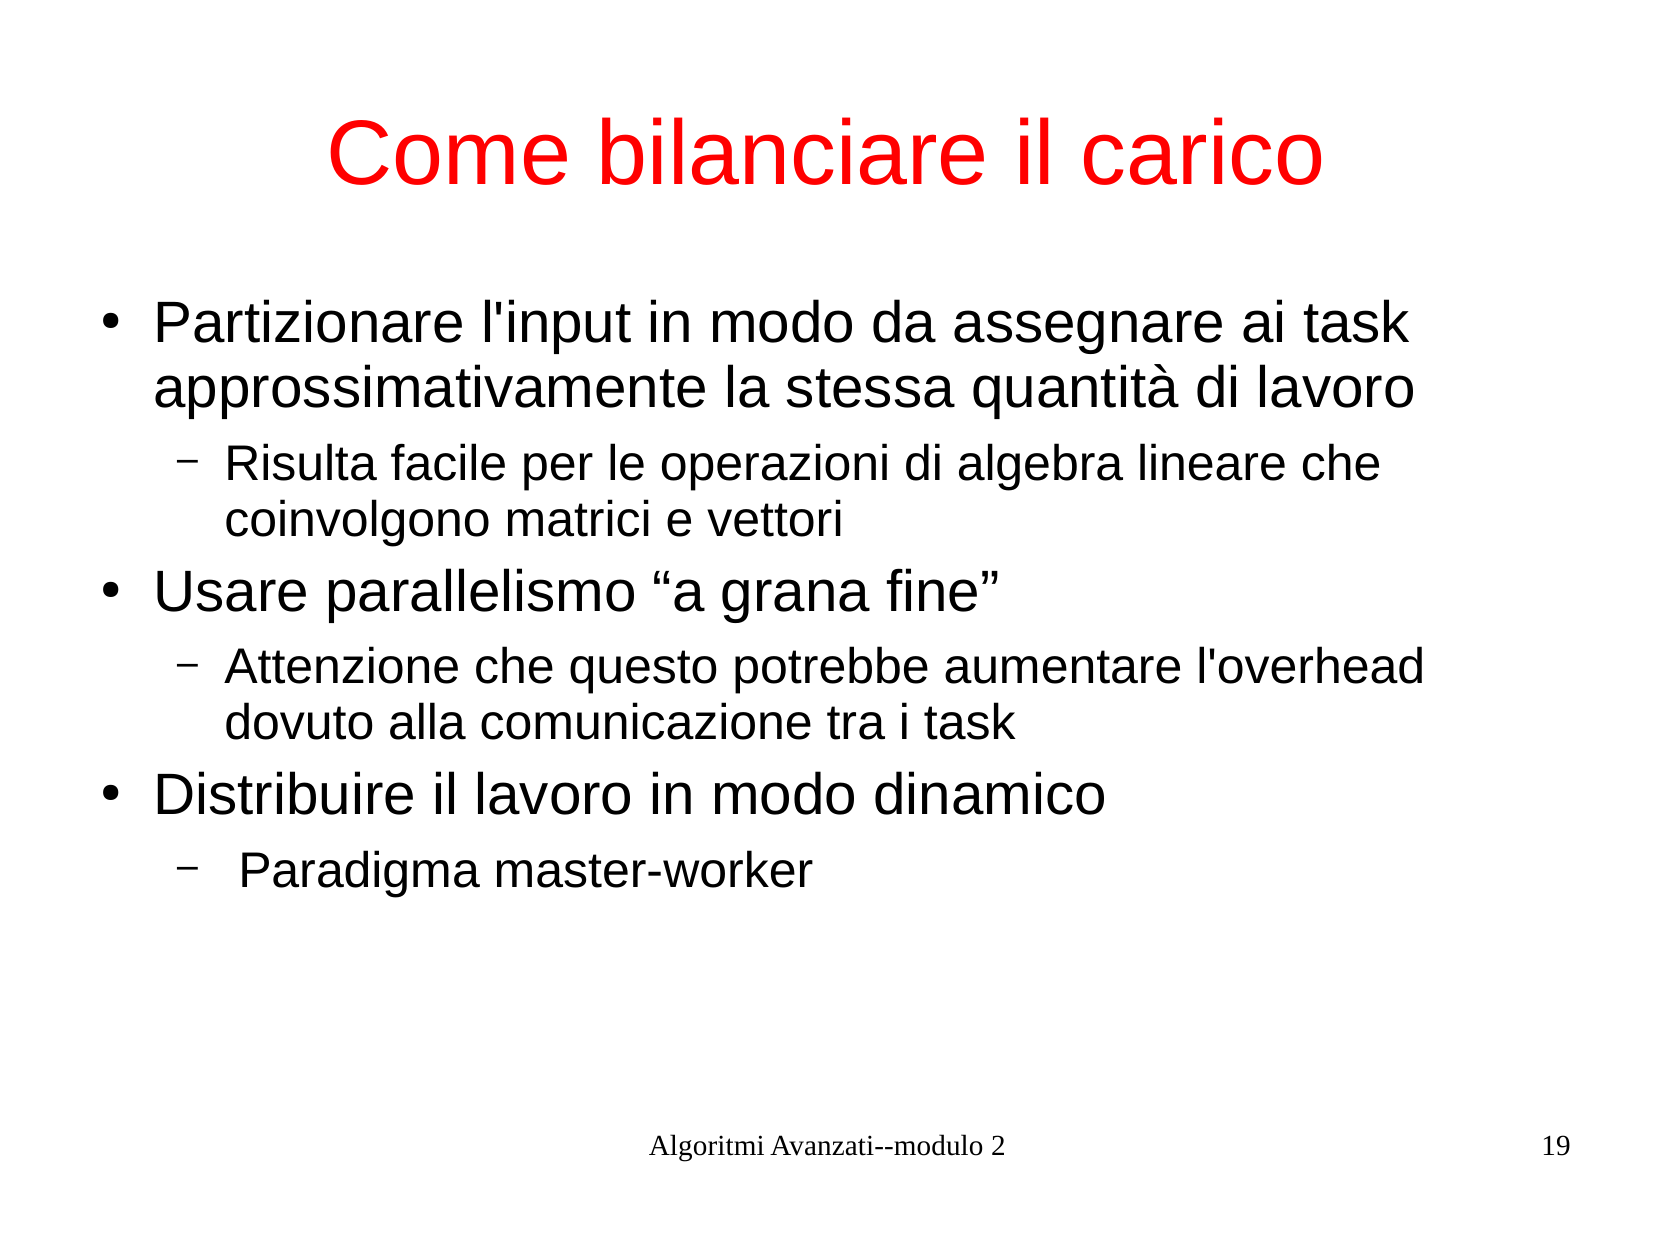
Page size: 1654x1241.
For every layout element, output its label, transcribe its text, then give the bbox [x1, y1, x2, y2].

list Partizionare l'input in modo da assegnare ai task approssimativamente la stessa quantità di lavoro Risulta facile per le operazioni di algebra lineare che coinvolgono matrici e vettori Usare parallelismo “a grana fine” Attenzione che questo potrebbe aumentare l'overhead dovuto alla comunicazione tra i task Distribuire il lavoro in modo dinamico Paradigma master-worker [82, 290, 1571, 1109]
title Come bilanciare il carico [82, 49, 1571, 257]
